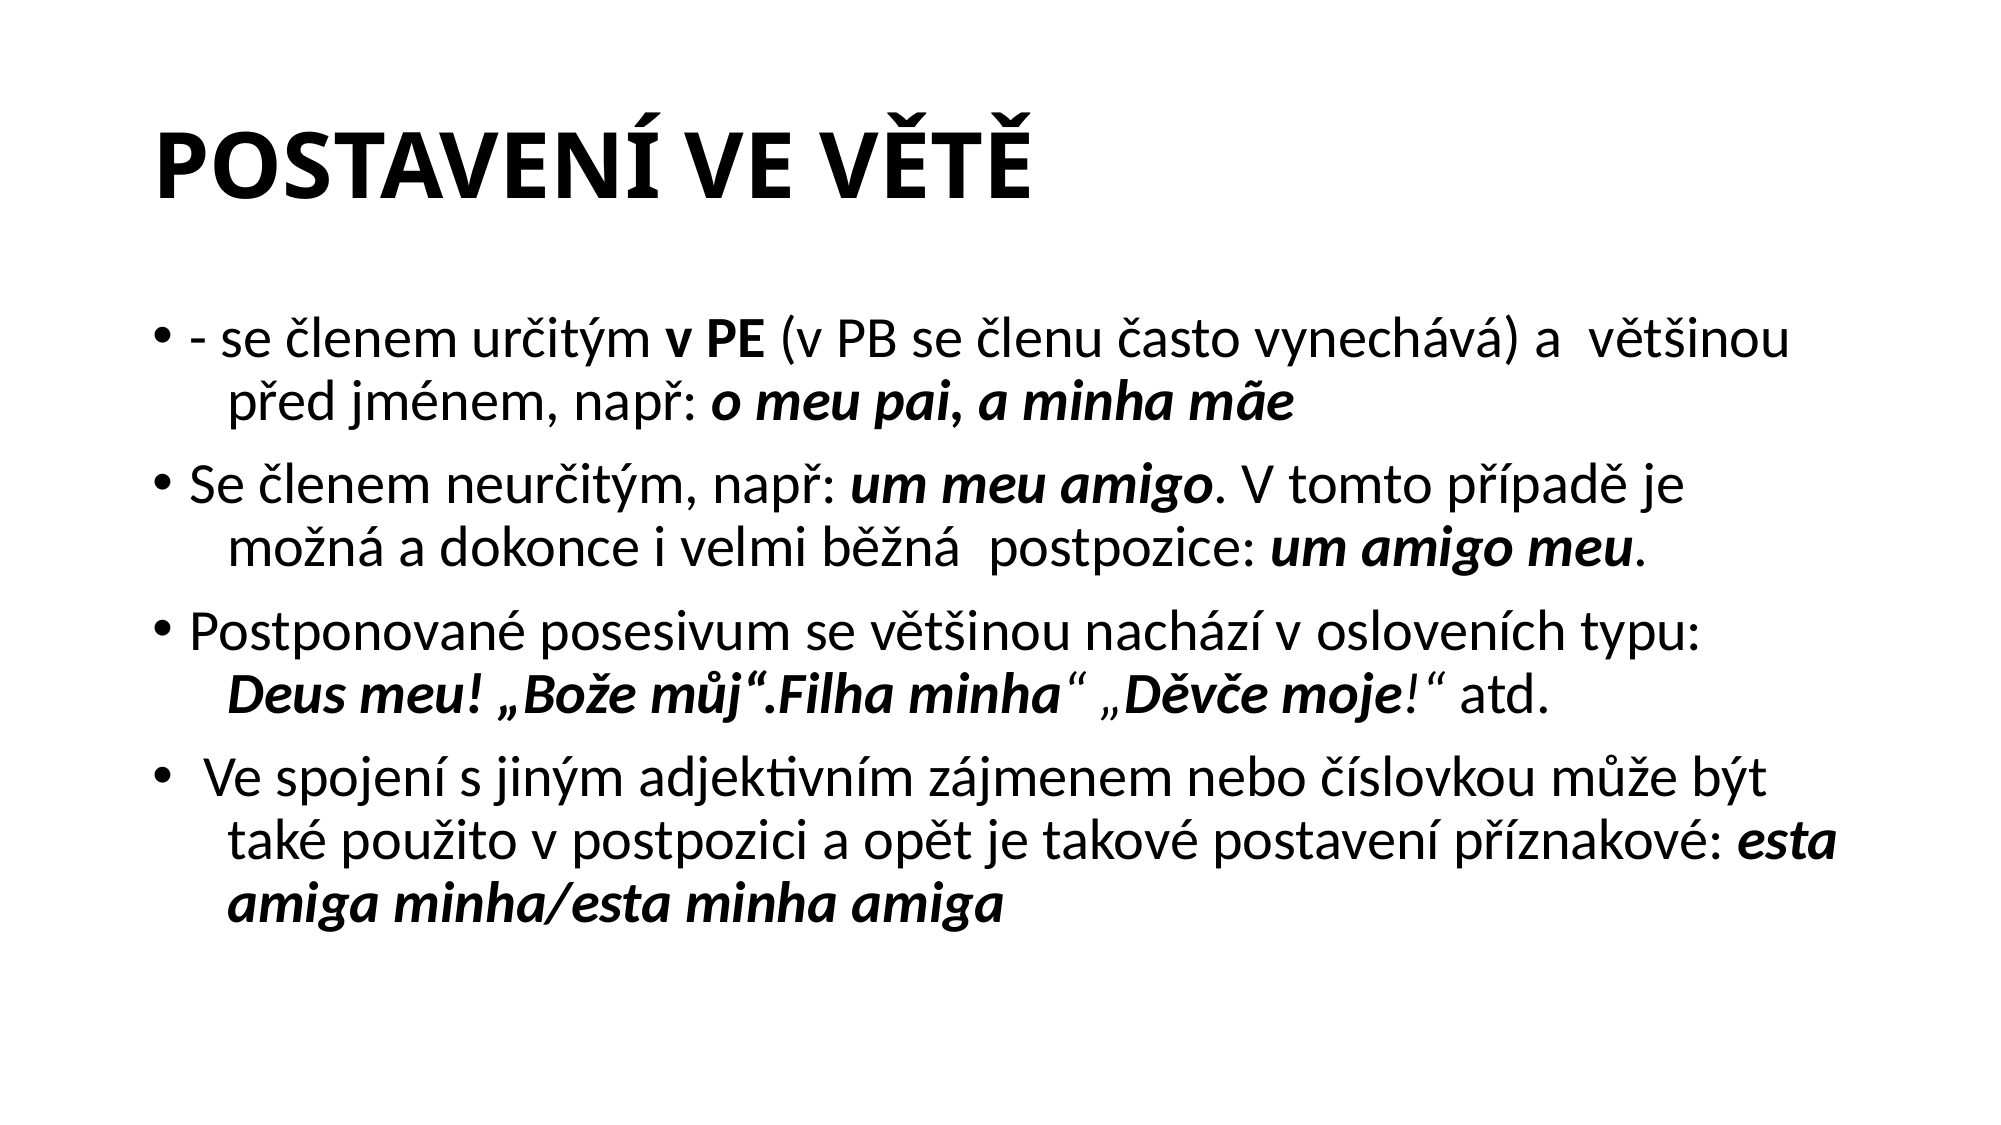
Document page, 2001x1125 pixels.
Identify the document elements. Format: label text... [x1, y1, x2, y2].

title POSTAVENÍ VE VĚTĚ [137, 59, 1863, 278]
list - se členem určitým v PE (v PB se členu často vynechává) a většinou před jménem, např: o meu pai, a minha mãe Se členem neurčitým, např: um meu amigo. V tomto případě je možná a dokonce i velmi běžná postpozice: um amigo meu. Postponované posesivum se většinou nachází v osloveních typu: Deus meu! „Bože můj“.Filha minha“ „Děvče moje!“ atd. Ve spojení s jiným adjektivním zájmenem nebo číslovkou může být také použito v postpozici a opět je takové postavení příznakové: esta amiga minha/esta minha amiga [137, 299, 1863, 1014]
